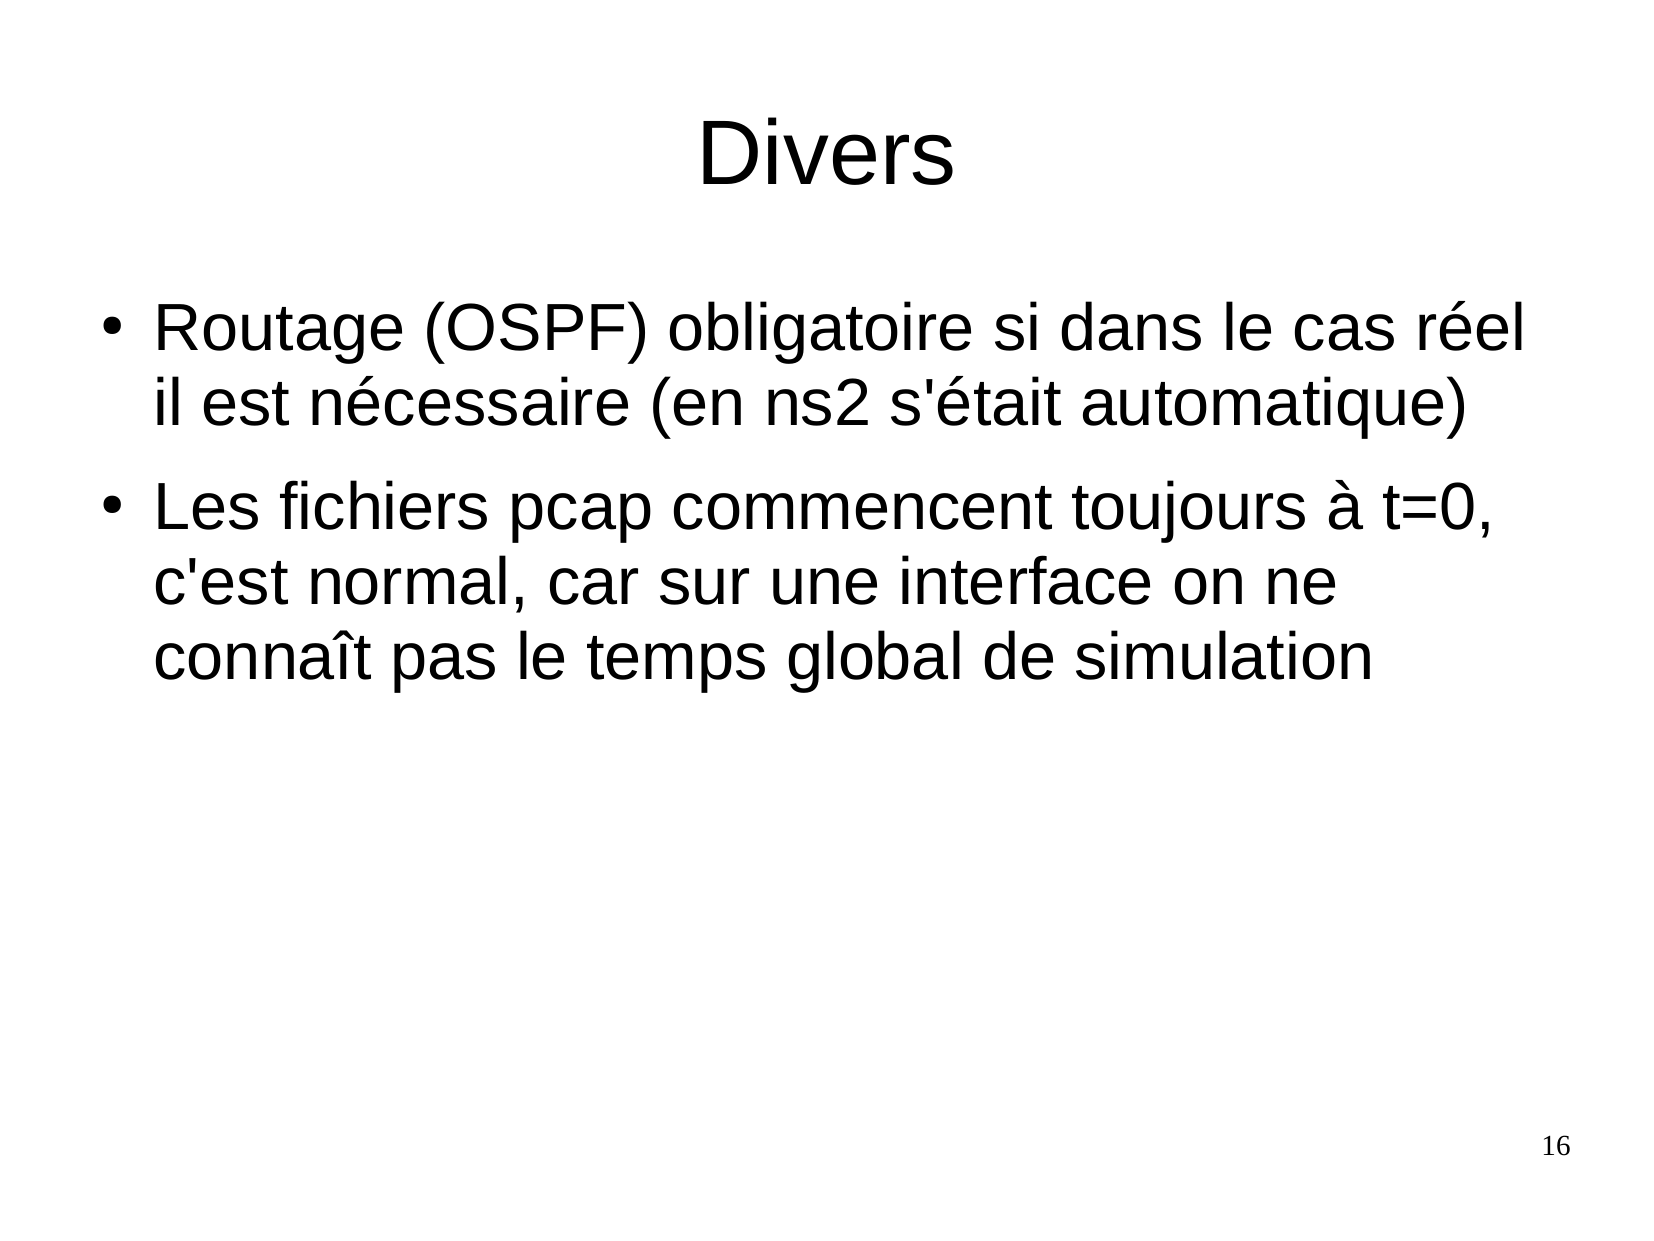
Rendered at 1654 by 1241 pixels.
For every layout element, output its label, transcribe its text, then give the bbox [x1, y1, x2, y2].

title Divers [82, 56, 1571, 250]
list Routage (OSPF) obligatoire si dans le cas réel il est nécessaire (en ns2 s'était automatique) Les fichiers pcap commencent toujours à t=0, c'est normal, car sur une interface on ne connaît pas le temps global de simulation [82, 290, 1571, 1094]
